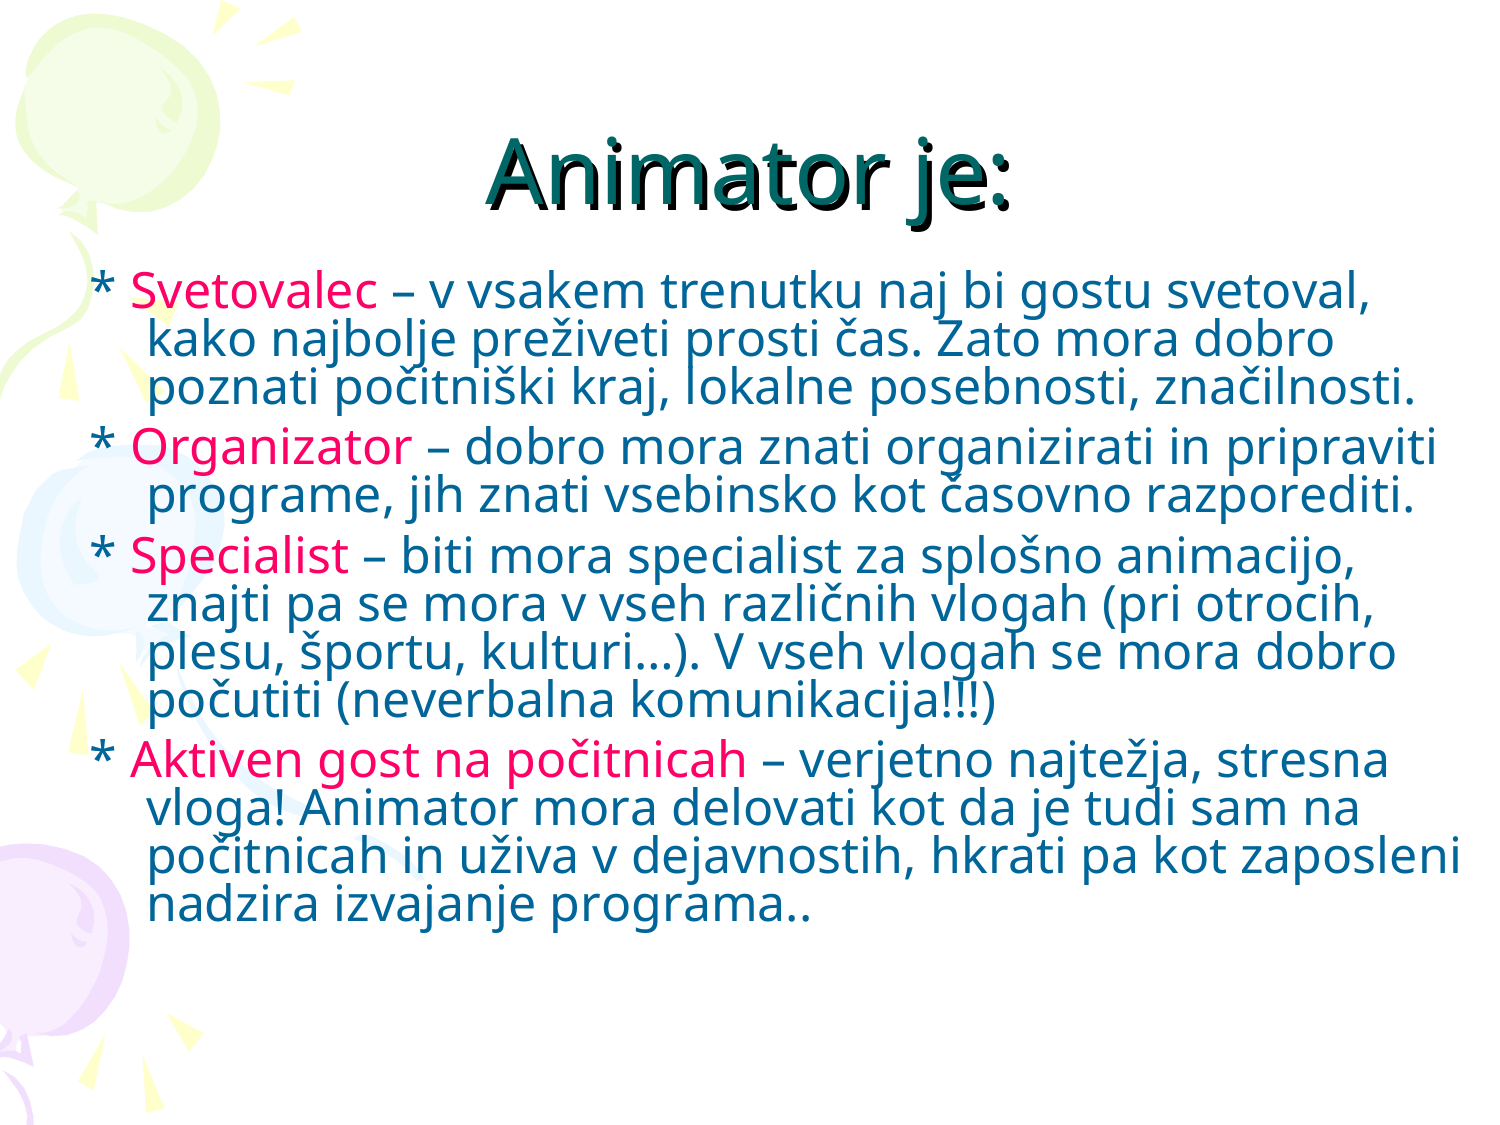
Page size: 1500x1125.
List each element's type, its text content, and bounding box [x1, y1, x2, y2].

list * Svetovalec – v vsakem trenutku naj bi gostu svetoval, kako najbolje preživeti prosti čas. Zato mora dobro poznati počitniški kraj, lokalne posebnosti, značilnosti. * Organizator – dobro mora znati organizirati in pripraviti programe, jih znati vsebinsko kot časovno razporediti. * Specialist – biti mora specialist za splošno animacijo, znajti pa se mora v vseh različnih vlogah (pri otrocih, plesu, športu, kulturi…). V vseh vlogah se mora dobro počutiti (neverbalna komunikacija!!!) * Aktiven gost na počitnicah – verjetno najtežja, stresna vloga! Animator mora delovati kot da je tudi sam na počitnicah in uživa v dejavnostih, hkrati pa kot zaposleni nadzira izvajanje programa.. [75, 262, 1500, 994]
title Animator je: [72, 16, 1426, 233]
